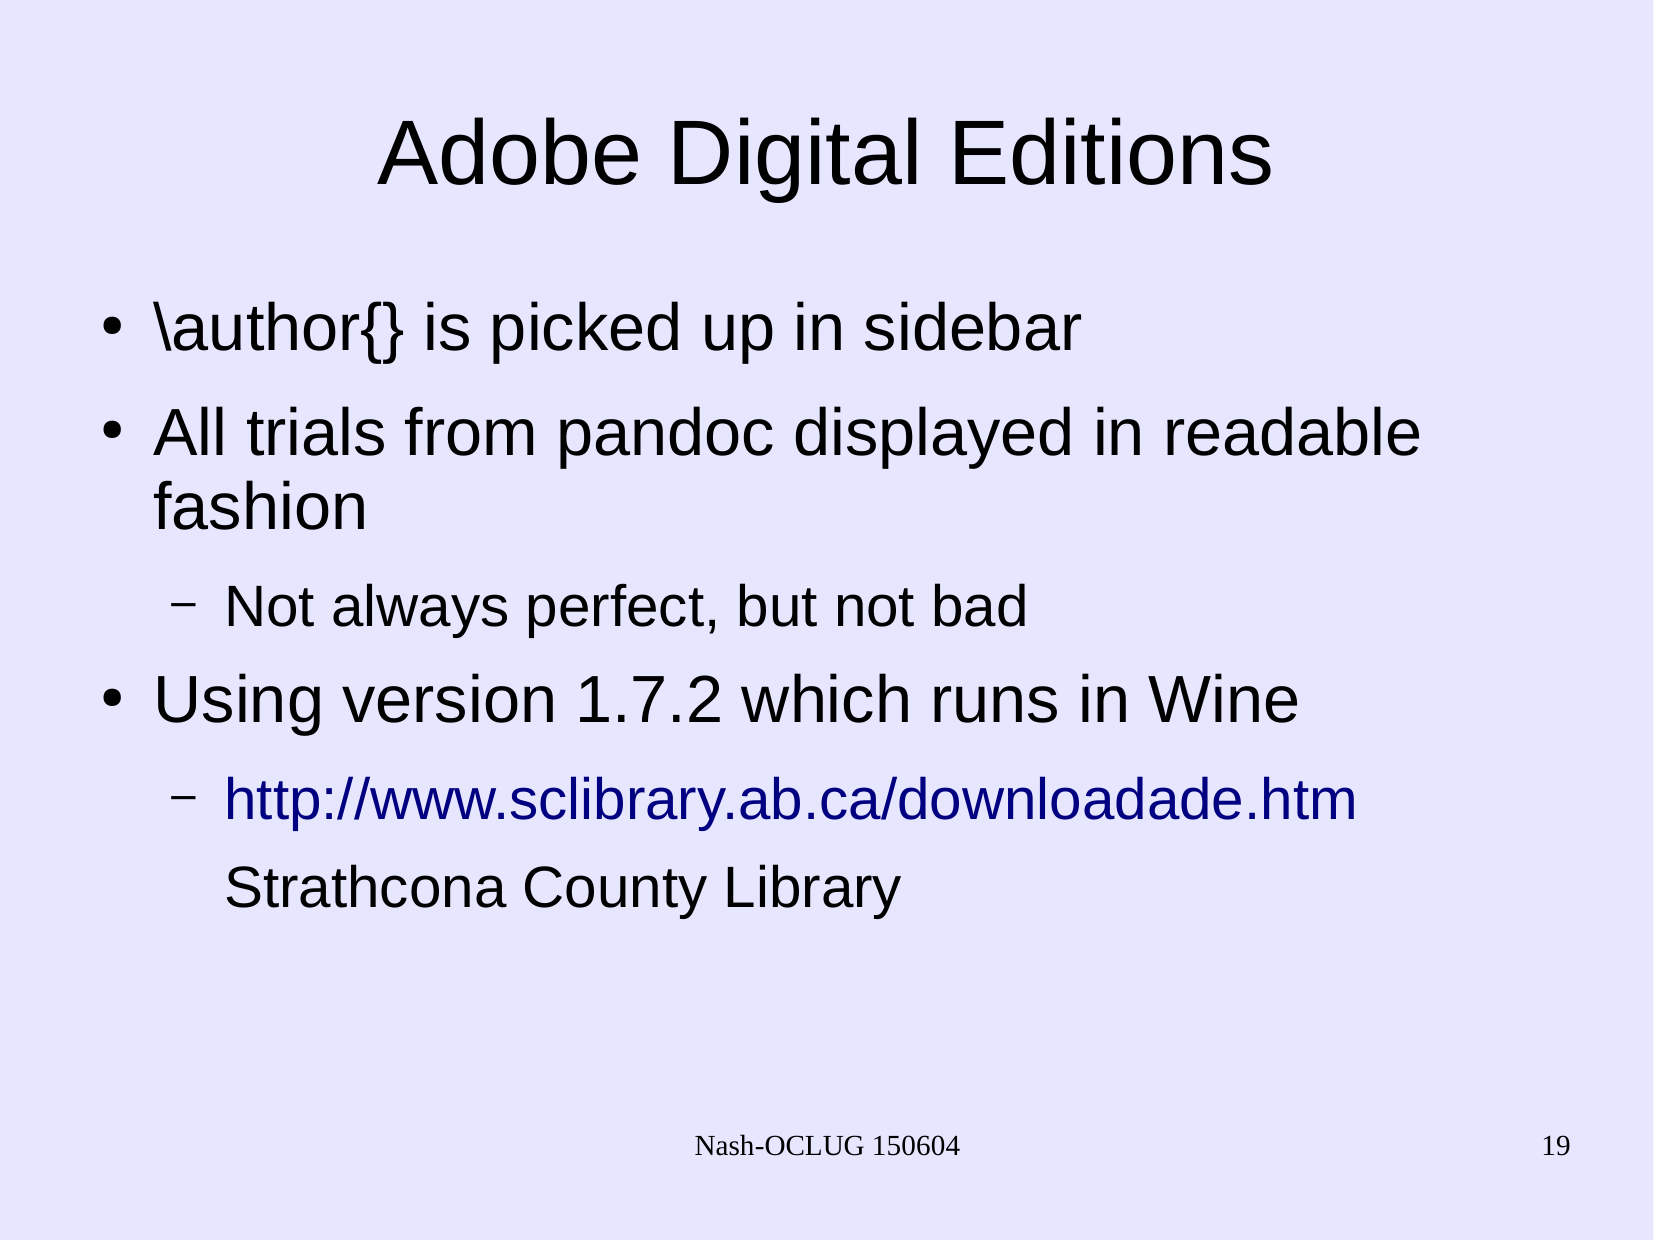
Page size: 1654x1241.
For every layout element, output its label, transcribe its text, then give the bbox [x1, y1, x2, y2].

list \author{} is picked up in sidebar All trials from pandoc displayed in readable fashion Not always perfect, but not bad Using version 1.7.2 which runs in Wine http://www.sclibrary.ab.ca/downloadade.htm Strathcona County Library [82, 290, 1538, 1010]
title Adobe Digital Editions [82, 49, 1571, 257]
